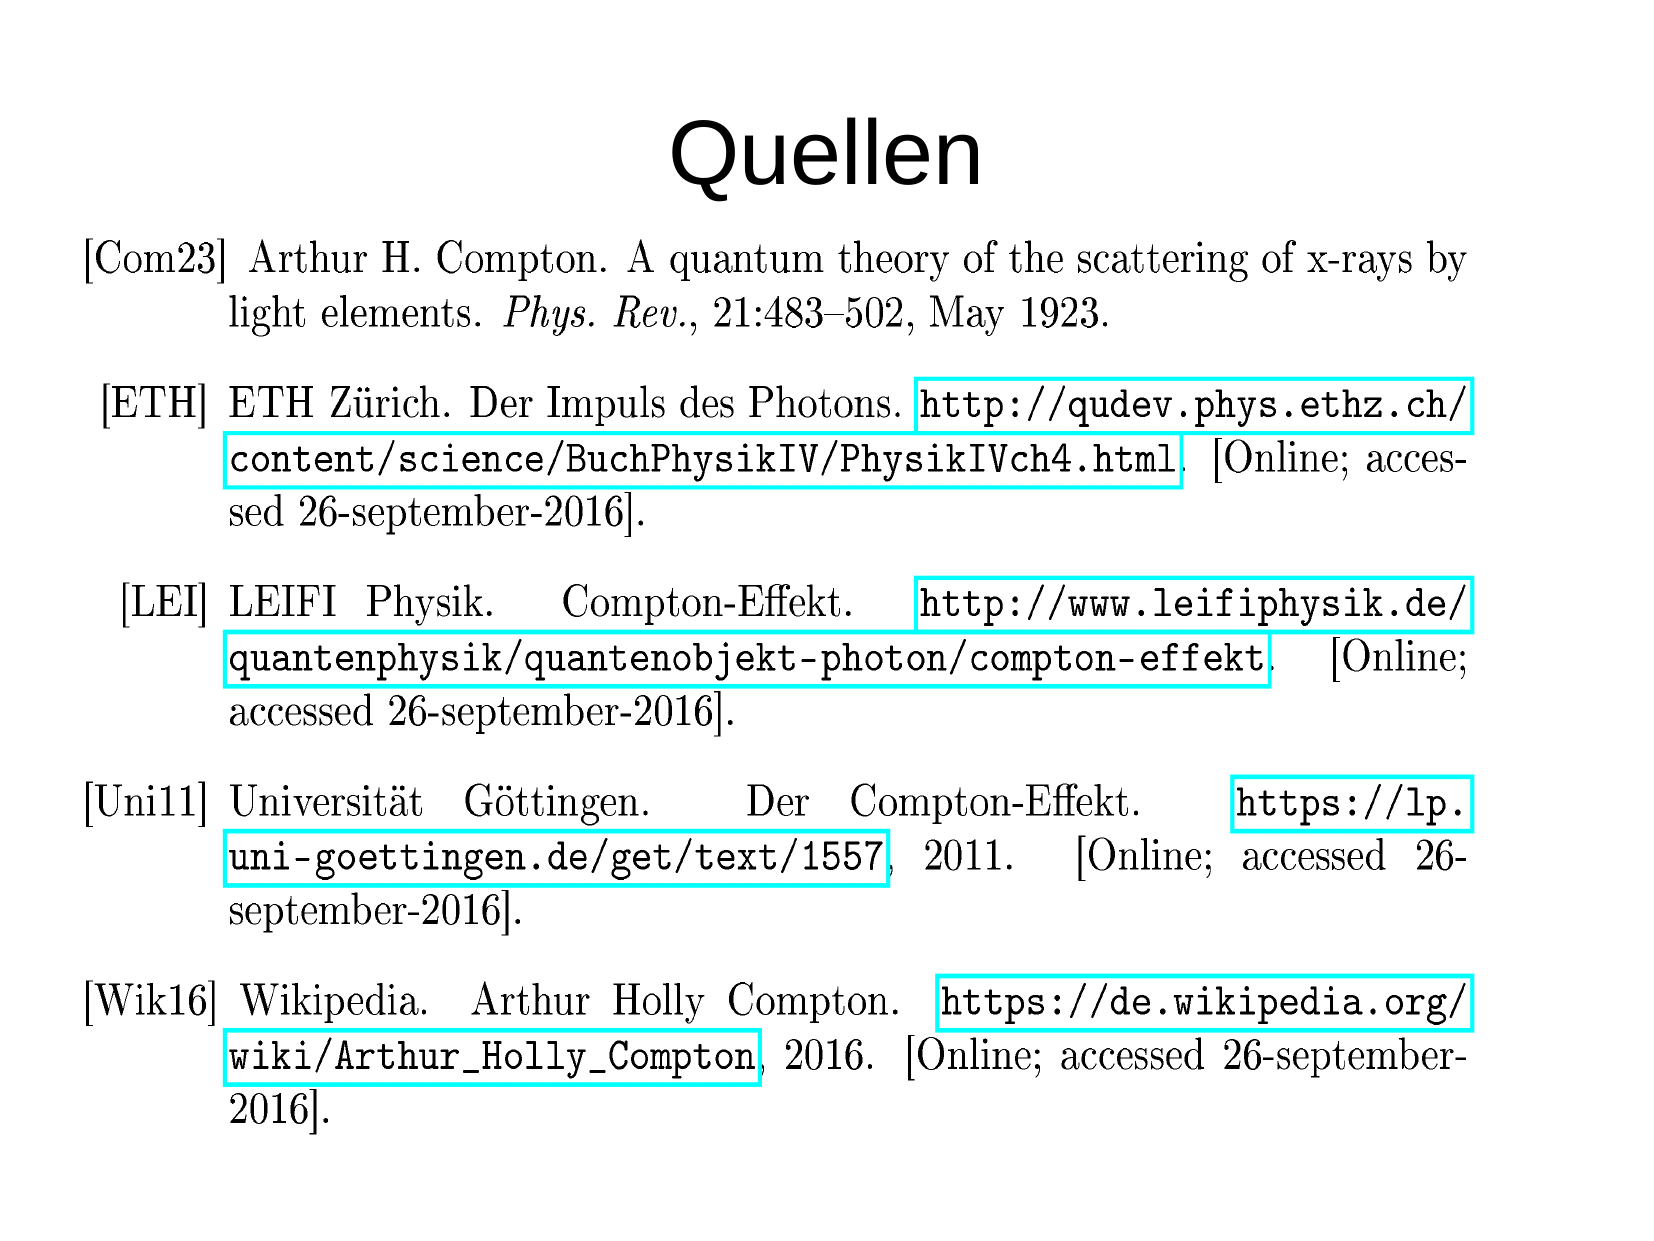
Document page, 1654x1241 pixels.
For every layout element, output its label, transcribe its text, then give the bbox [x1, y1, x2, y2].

title Quellen [82, 49, 1571, 212]
picture [65, 212, 1583, 1146]
